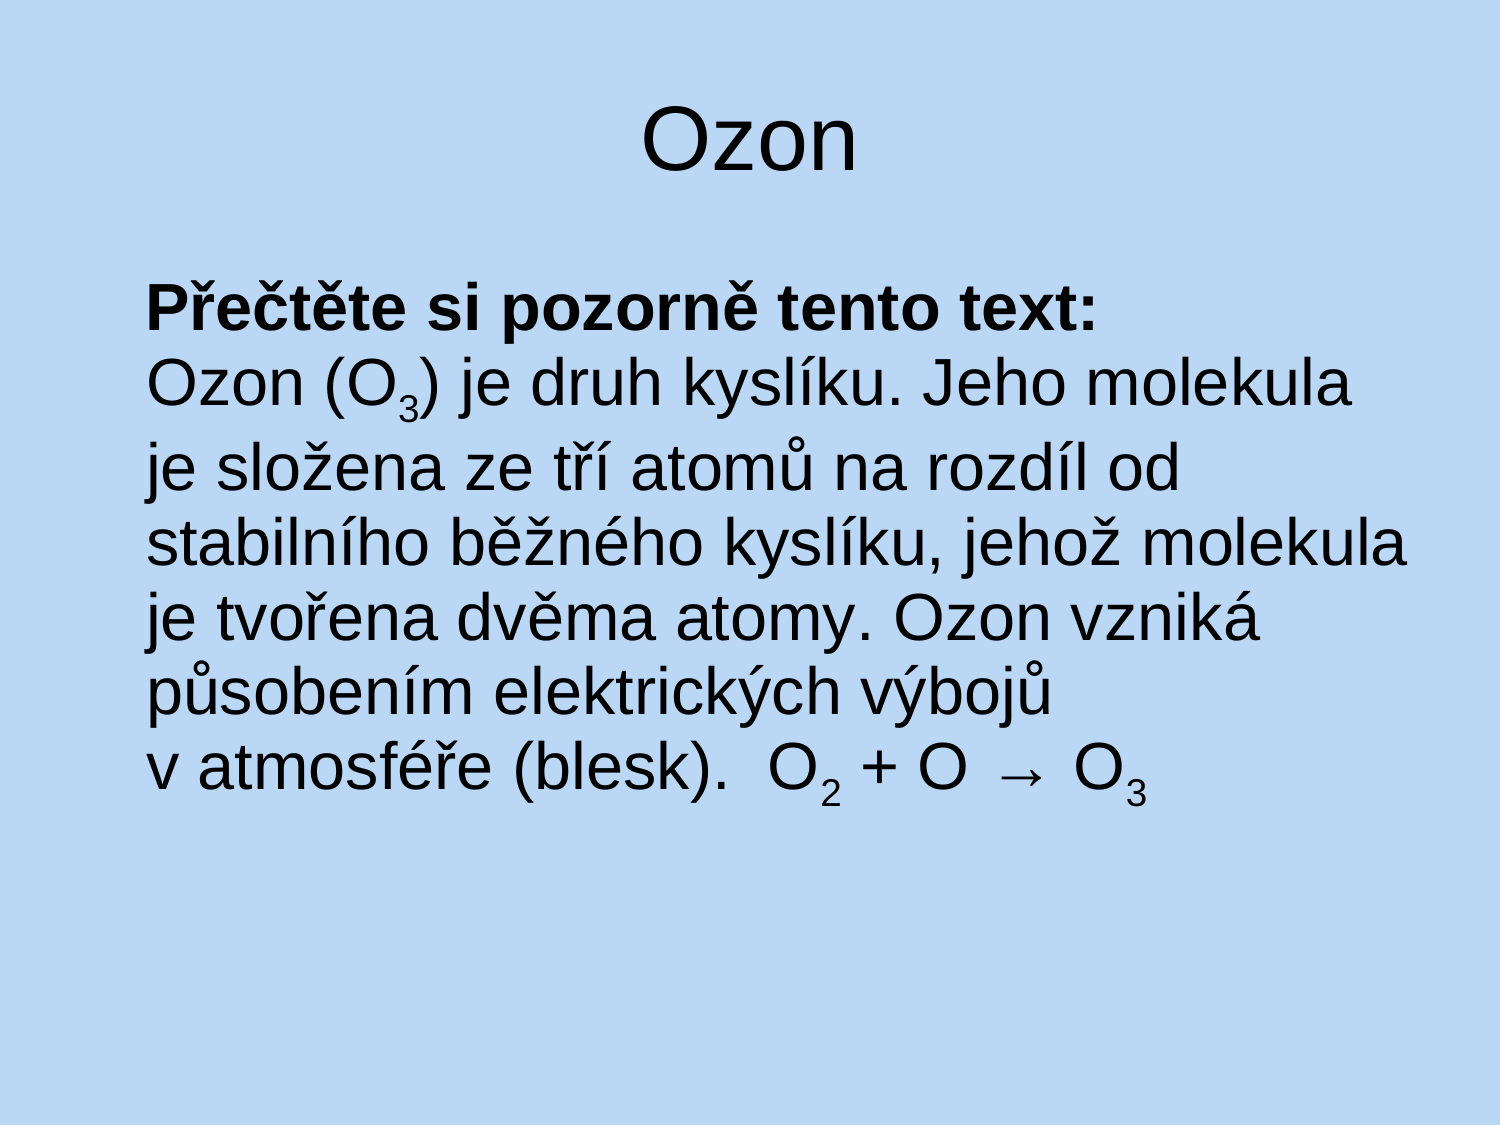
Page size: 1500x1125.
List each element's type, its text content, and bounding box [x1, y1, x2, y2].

list Přečtěte si pozorně tento text: Ozon (O3) je druh kyslíku. Jeho molekula je složena ze tří atomů na rozdíl od stabilního běžného kyslíku, jehož molekula je tvořena dvěma atomy. Ozon vzniká působením elektrických výbojů v atmosféře (blesk). O2 + O → O3 [75, 262, 1426, 1006]
title Ozon [75, 45, 1426, 233]
